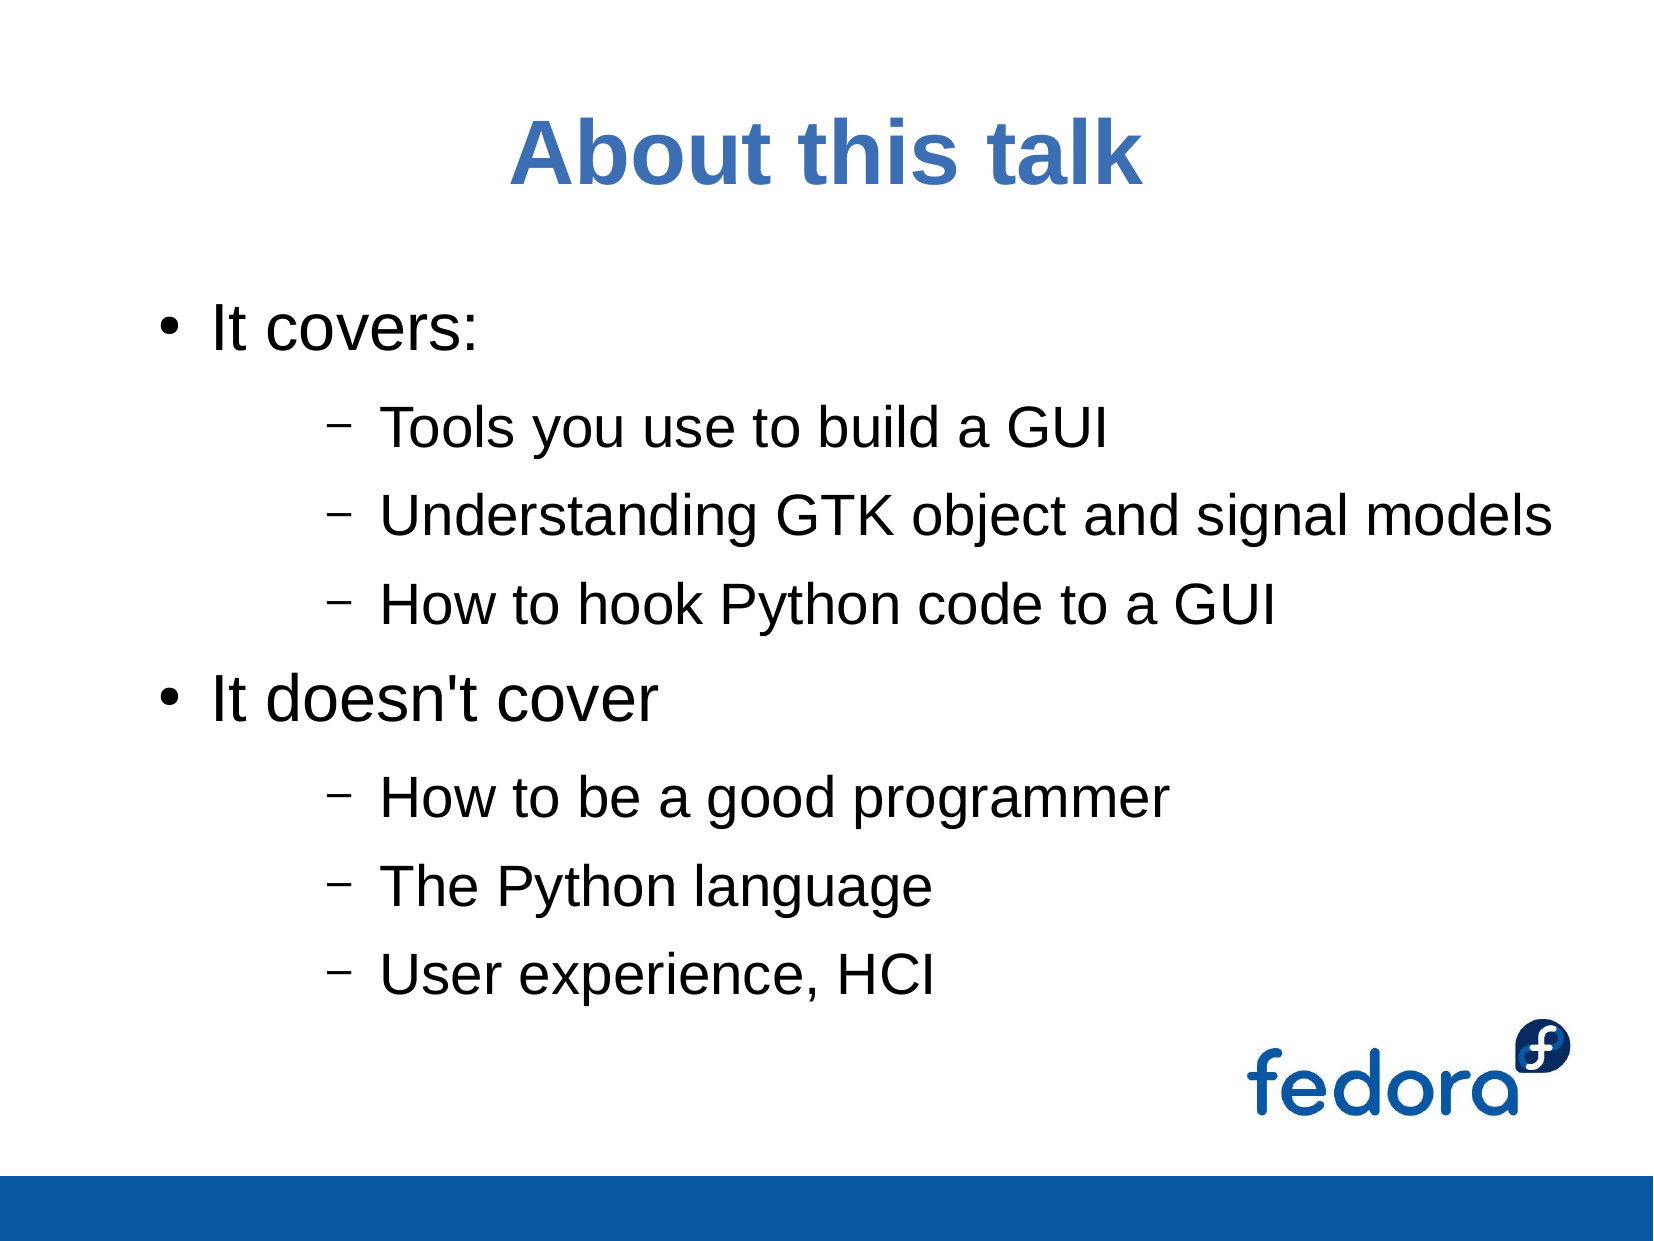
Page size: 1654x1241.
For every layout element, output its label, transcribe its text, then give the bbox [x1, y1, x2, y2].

title About this talk [82, 49, 1571, 257]
list It covers: Tools you use to build a GUI Understanding GTK object and signal models How to hook Python code to a GUI It doesn't cover How to be a good programmer The Python language User experience, HCI [82, 290, 1571, 1109]
picture [0, 1176, 1653, 1241]
picture [1237, 1010, 1576, 1125]
